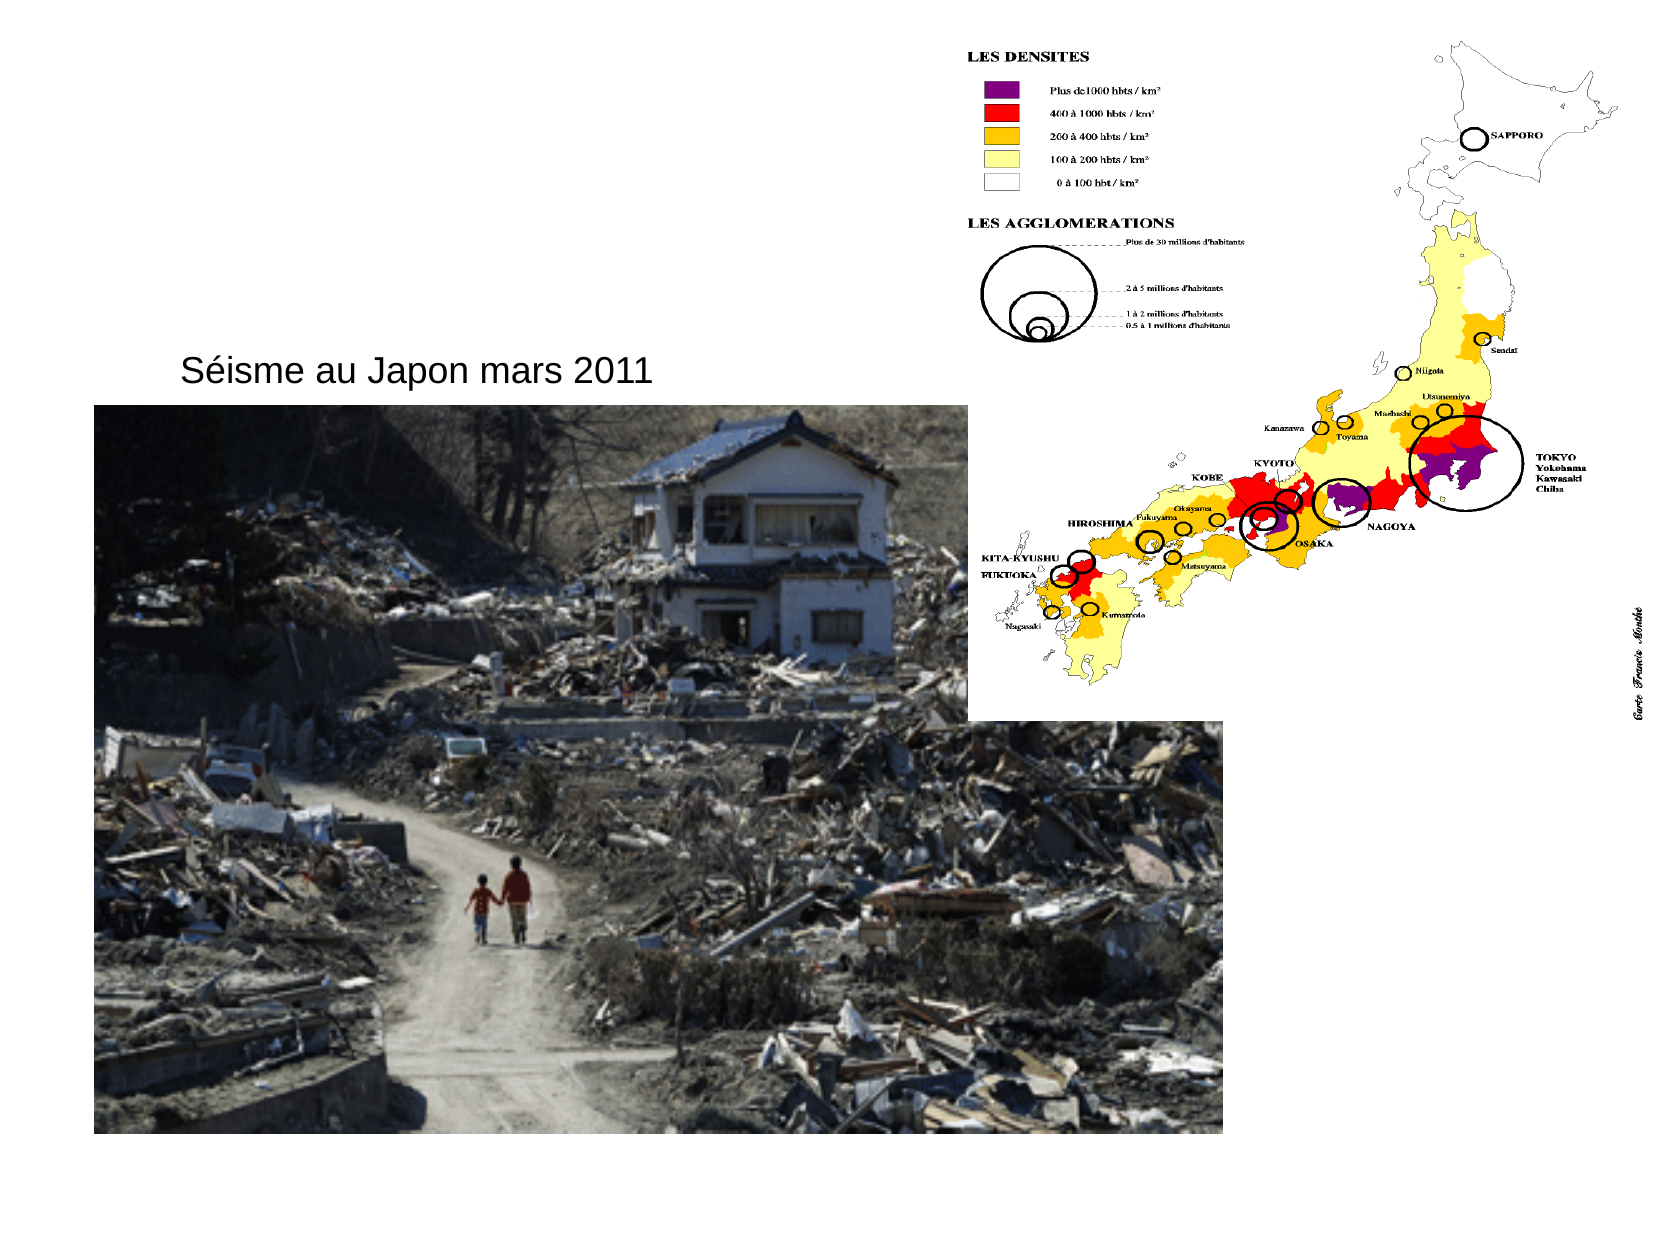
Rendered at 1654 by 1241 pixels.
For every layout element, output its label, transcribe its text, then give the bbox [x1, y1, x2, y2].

picture [94, 0, 1645, 1134]
text_box Séisme au Japon mars 2011 [165, 342, 669, 400]
